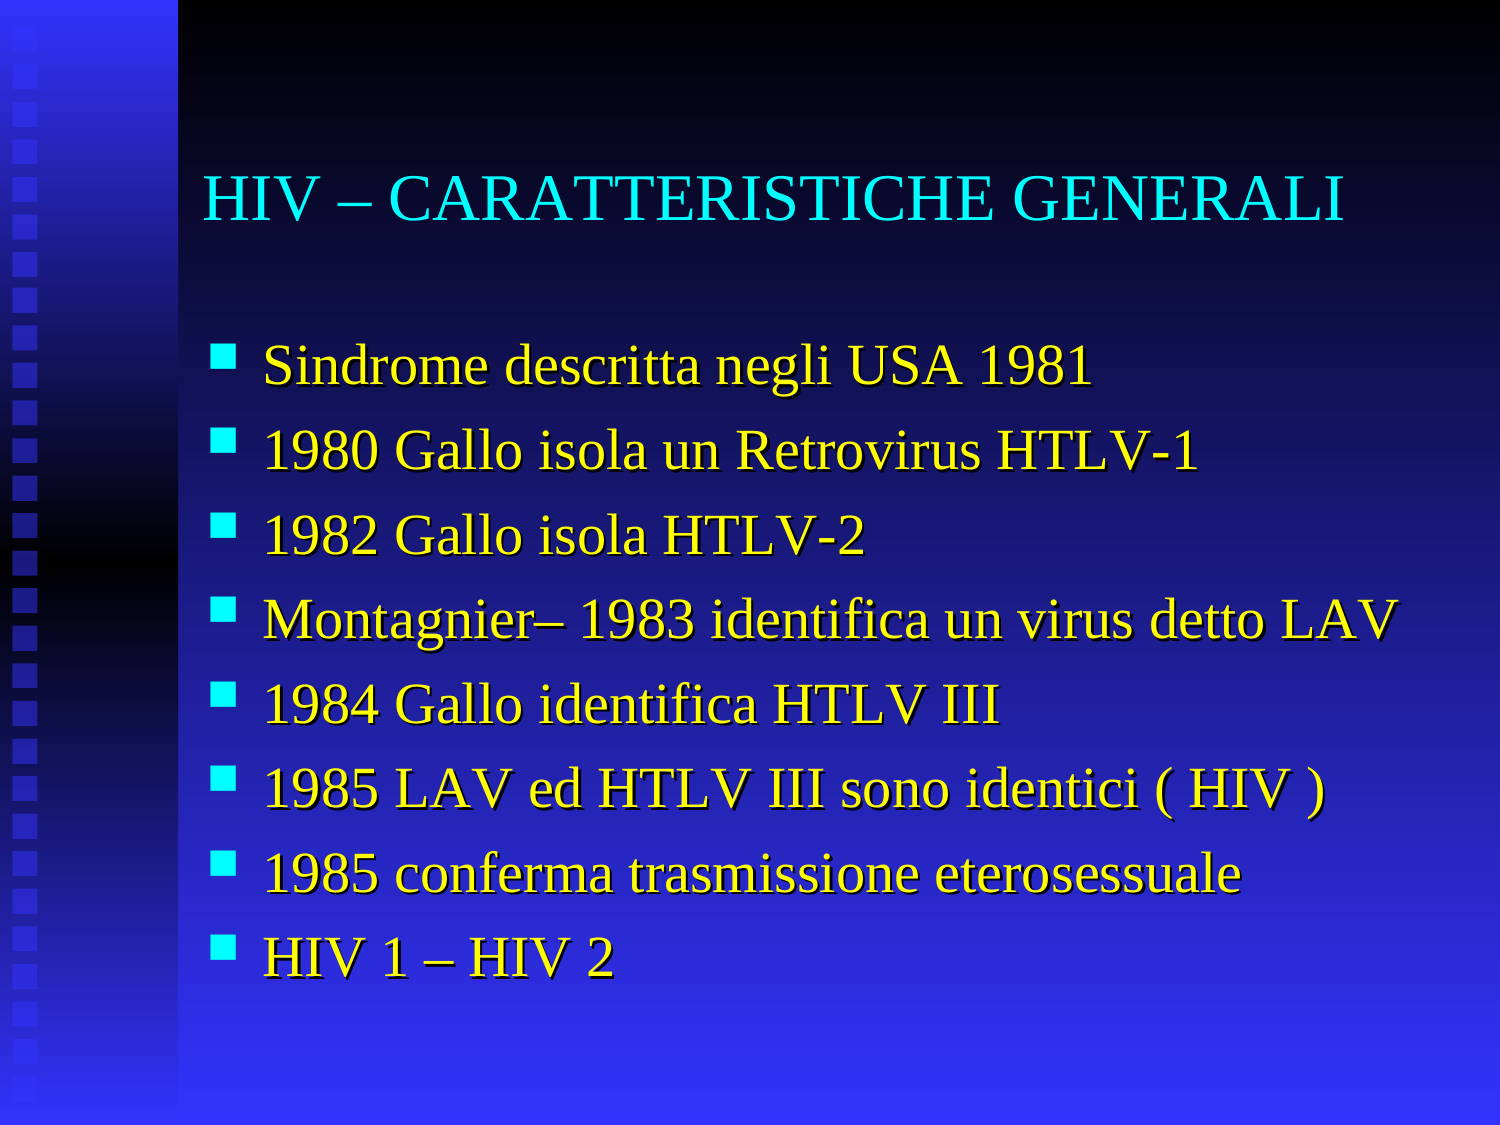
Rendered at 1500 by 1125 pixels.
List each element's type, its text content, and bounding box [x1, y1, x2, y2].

text_box HIV – CARATTERISTICHE GENERALI [187, 99, 1463, 288]
text_box Sindrome descritta negli USA 1981 1980 Gallo isola un Retrovirus HTLV-1 1982 Gallo isola HTLV-2 Montagnier– 1983 identifica un virus detto LAV 1984 Gallo identifica HTLV III 1985 LAV ed HTLV III sono identici ( HIV ) 1985 conferma trasmissione eterosessuale HIV 1 – HIV 2 [191, 319, 1467, 1081]
